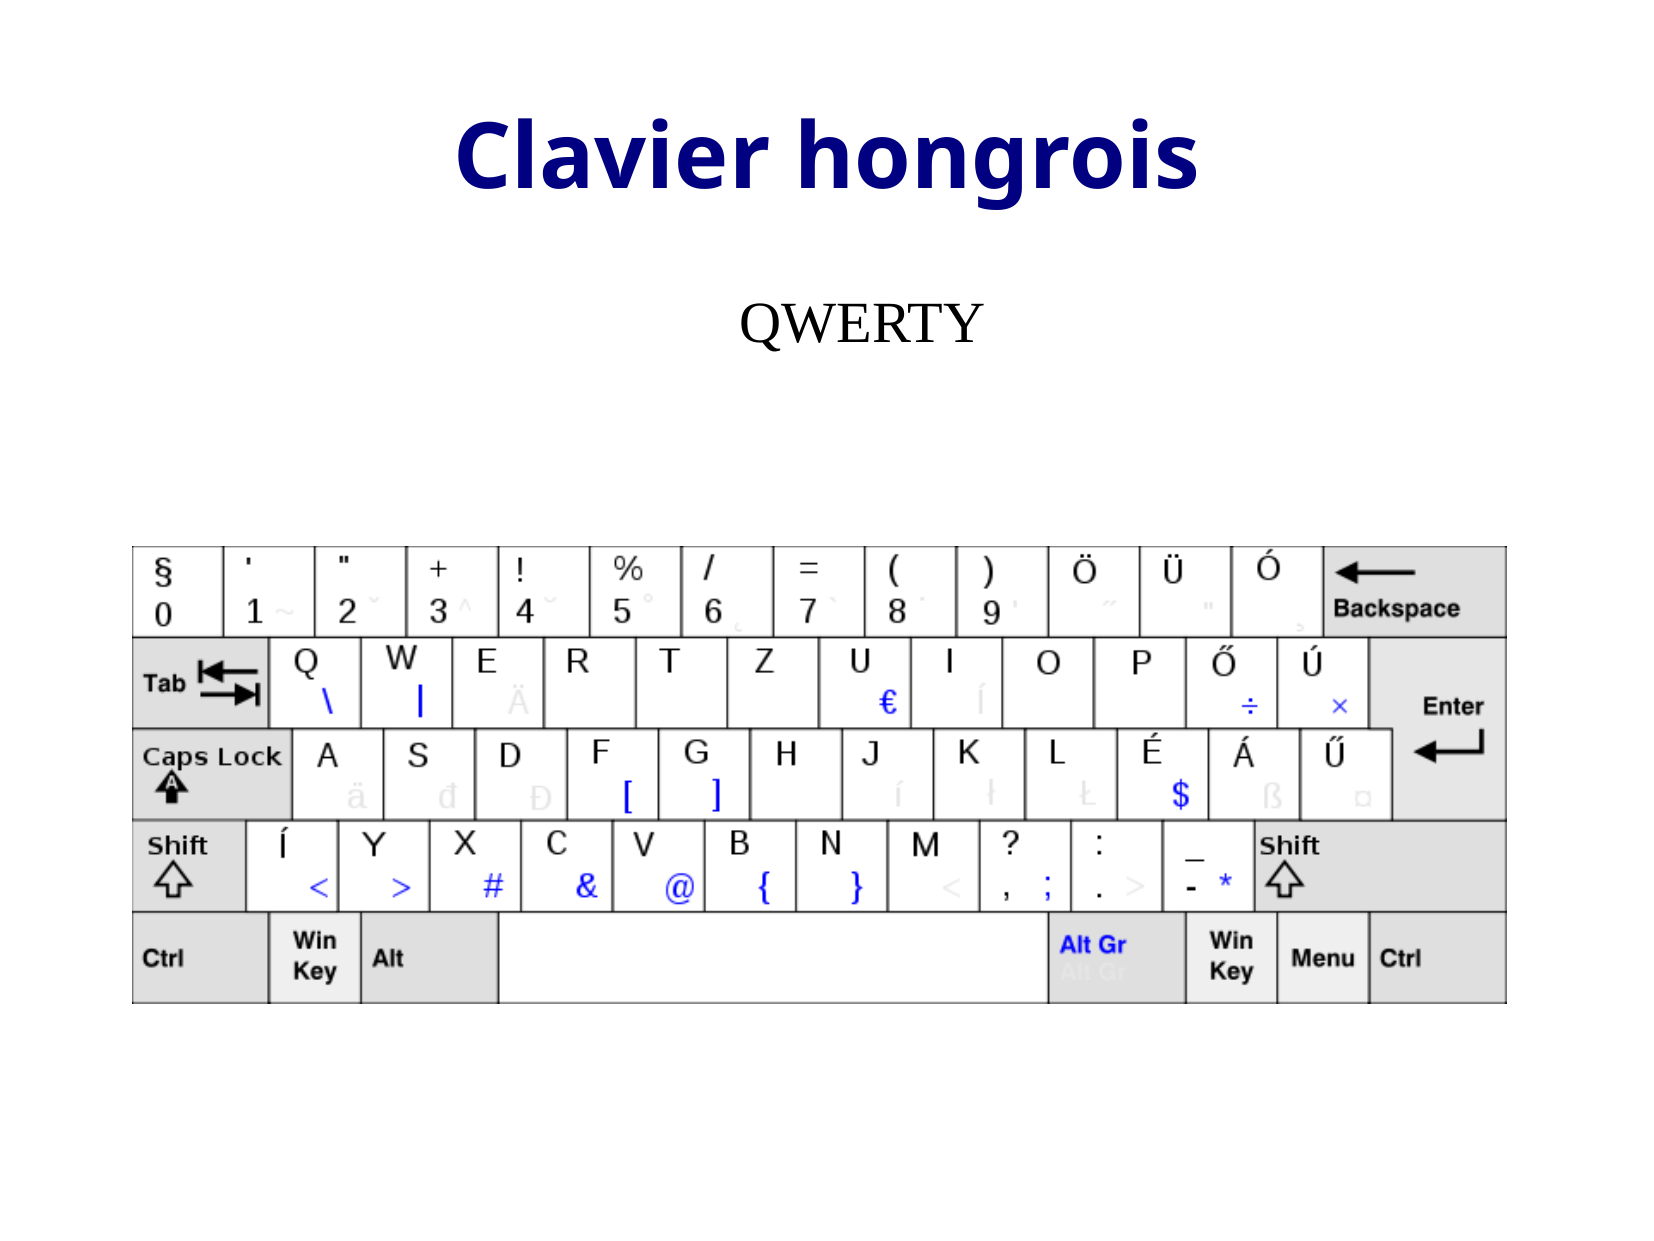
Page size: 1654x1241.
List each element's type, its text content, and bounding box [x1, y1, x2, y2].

title Clavier hongrois [82, 49, 1571, 257]
picture [132, 546, 1507, 1004]
list QWERTY [82, 290, 1571, 414]
